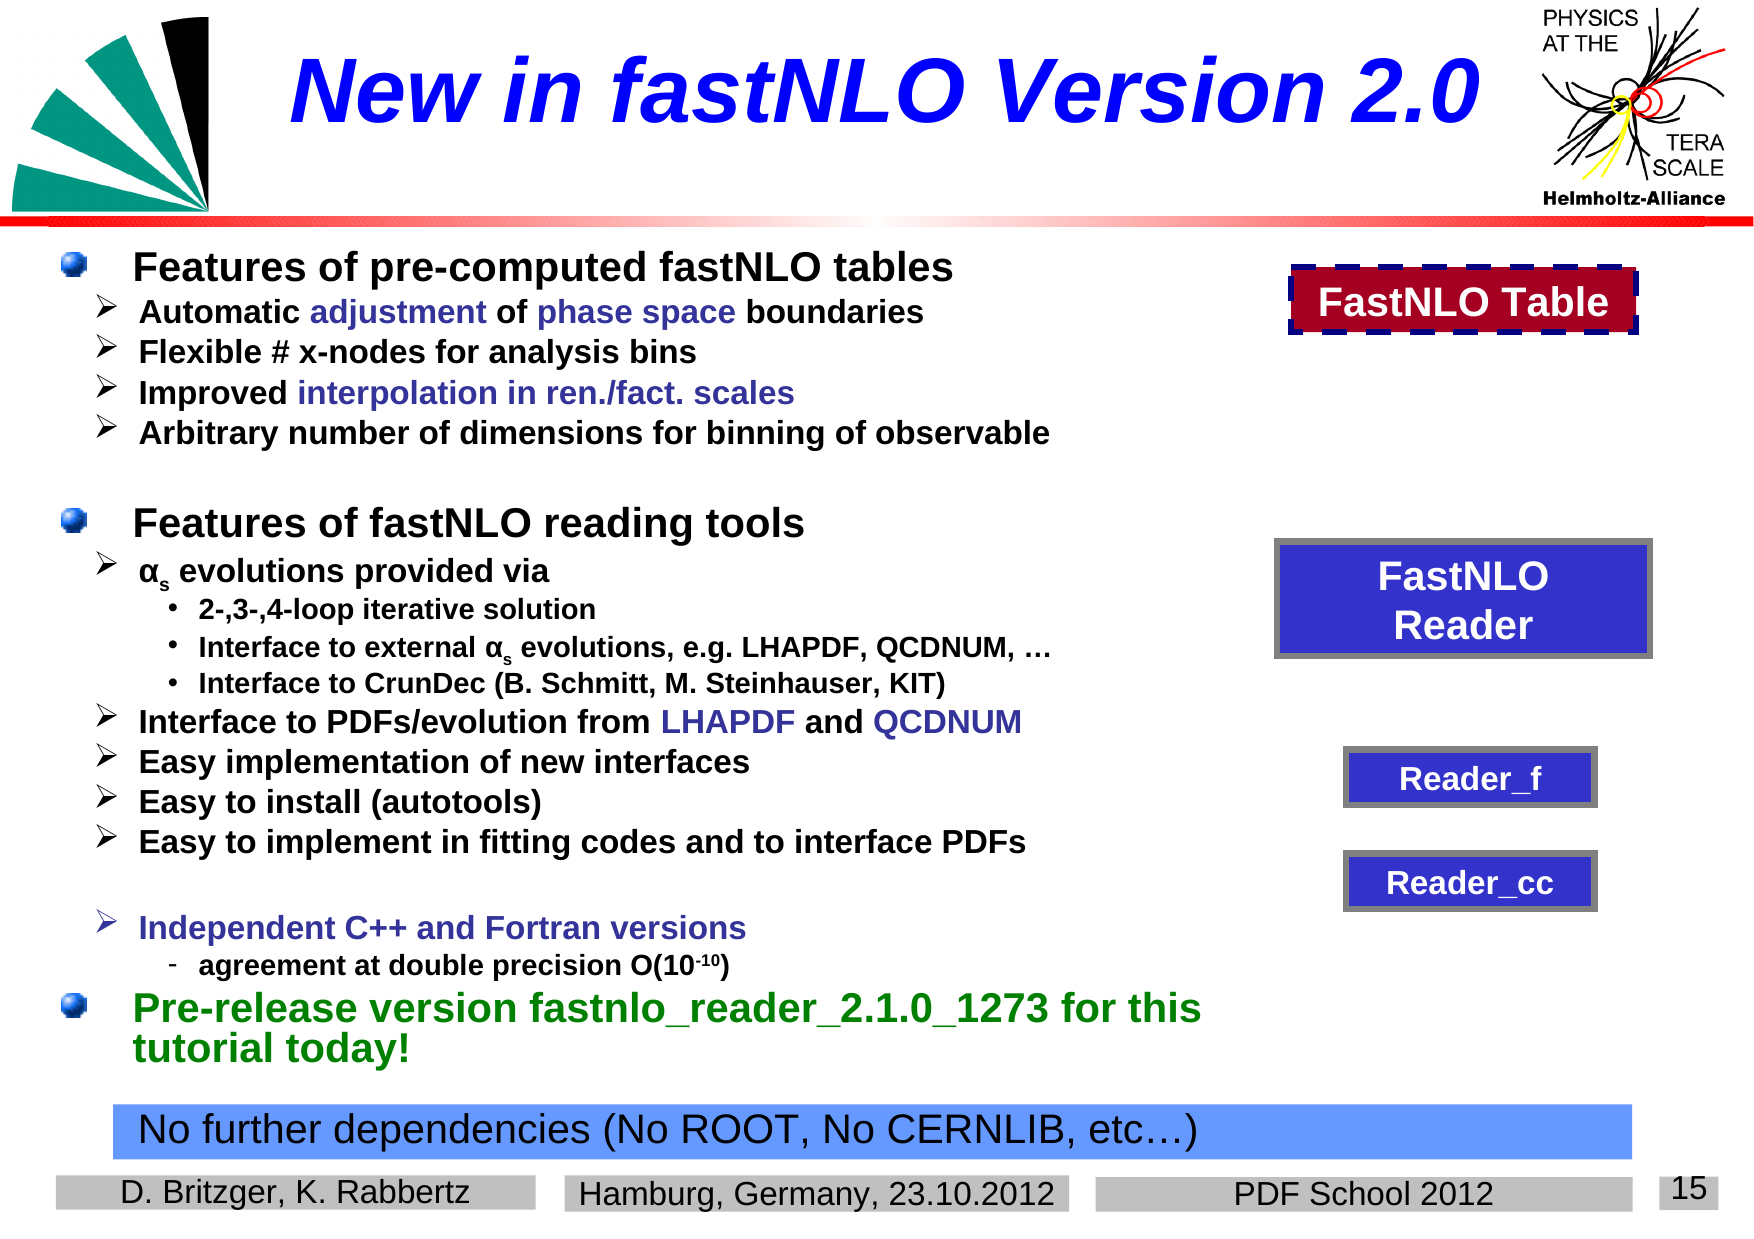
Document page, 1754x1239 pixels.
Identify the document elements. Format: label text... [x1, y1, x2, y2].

text_box Reader_cc [1346, 853, 1595, 909]
list Features of pre-computed fastNLO tables Automatic adjustment of phase space boundaries Flexible # x-nodes for analysis bins Improved interpolation in ren./fact. scales Arbitrary number of dimensions for binning of observable Features of fastNLO reading tools αs evolutions provided via 2-,3-,4-loop iterative solution Interface to external αs evolutions, e.g. LHAPDF, QCDNUM, … Interface to CrunDec (B. Schmitt, M. Steinhauser, KIT) Interface to PDFs/evolution from LHAPDF and QCDNUM Easy implementation of new interfaces Easy to install (autotools) Easy to implement in fitting codes and to interface PDFs Independent C++ and Fortran versions agreement at double precision O(10-10) Pre-release version fastnlo_reader_2.1.0_1273 for this tutorial today! [35, 242, 1265, 1086]
title New in fastNLO Version 2.0 [89, 7, 1623, 164]
picture [1524, 0, 1742, 216]
text_box FastNLO Reader [1276, 541, 1650, 656]
text_box FastNLO Table [1291, 267, 1637, 333]
picture [12, 17, 209, 214]
text_box No further dependencies (No ROOT, No CERNLIB, etc…) [113, 1104, 1633, 1160]
text_box Reader_f [1346, 749, 1595, 805]
